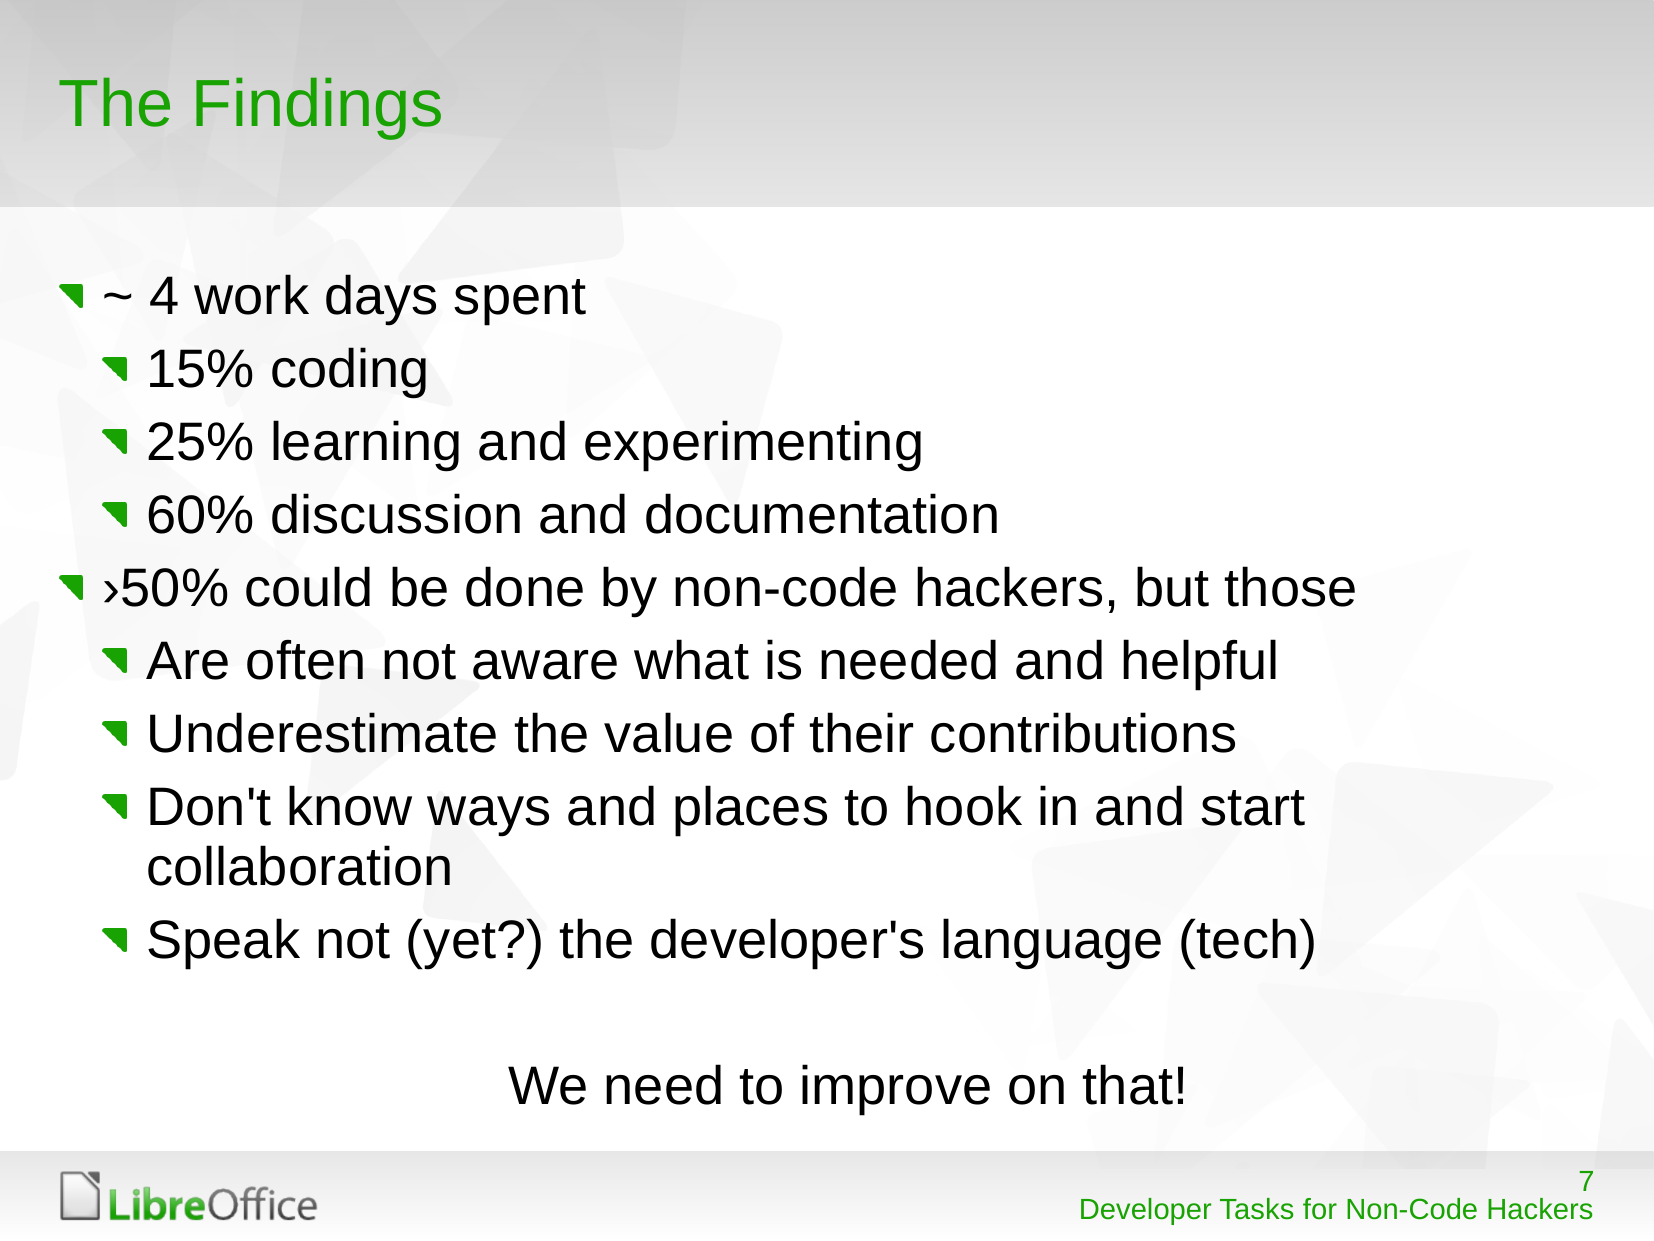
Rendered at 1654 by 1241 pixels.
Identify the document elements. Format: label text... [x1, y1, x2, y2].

picture [41, 1152, 337, 1240]
title The Findings [59, 29, 1595, 178]
picture [915, 548, 1654, 1169]
list ~ 4 work days spent 15% coding 25% learning and experimenting 60% discussion and documentation ›50% could be done by non-code hackers, but those Are often not aware what is needed and helpful Underestimate the value of their contributions Don't know ways and places to hook in and start collaboration Speak not (yet?) the developer's language (tech) We need to improve on that! [59, 265, 1595, 1117]
picture [0, 0, 783, 931]
